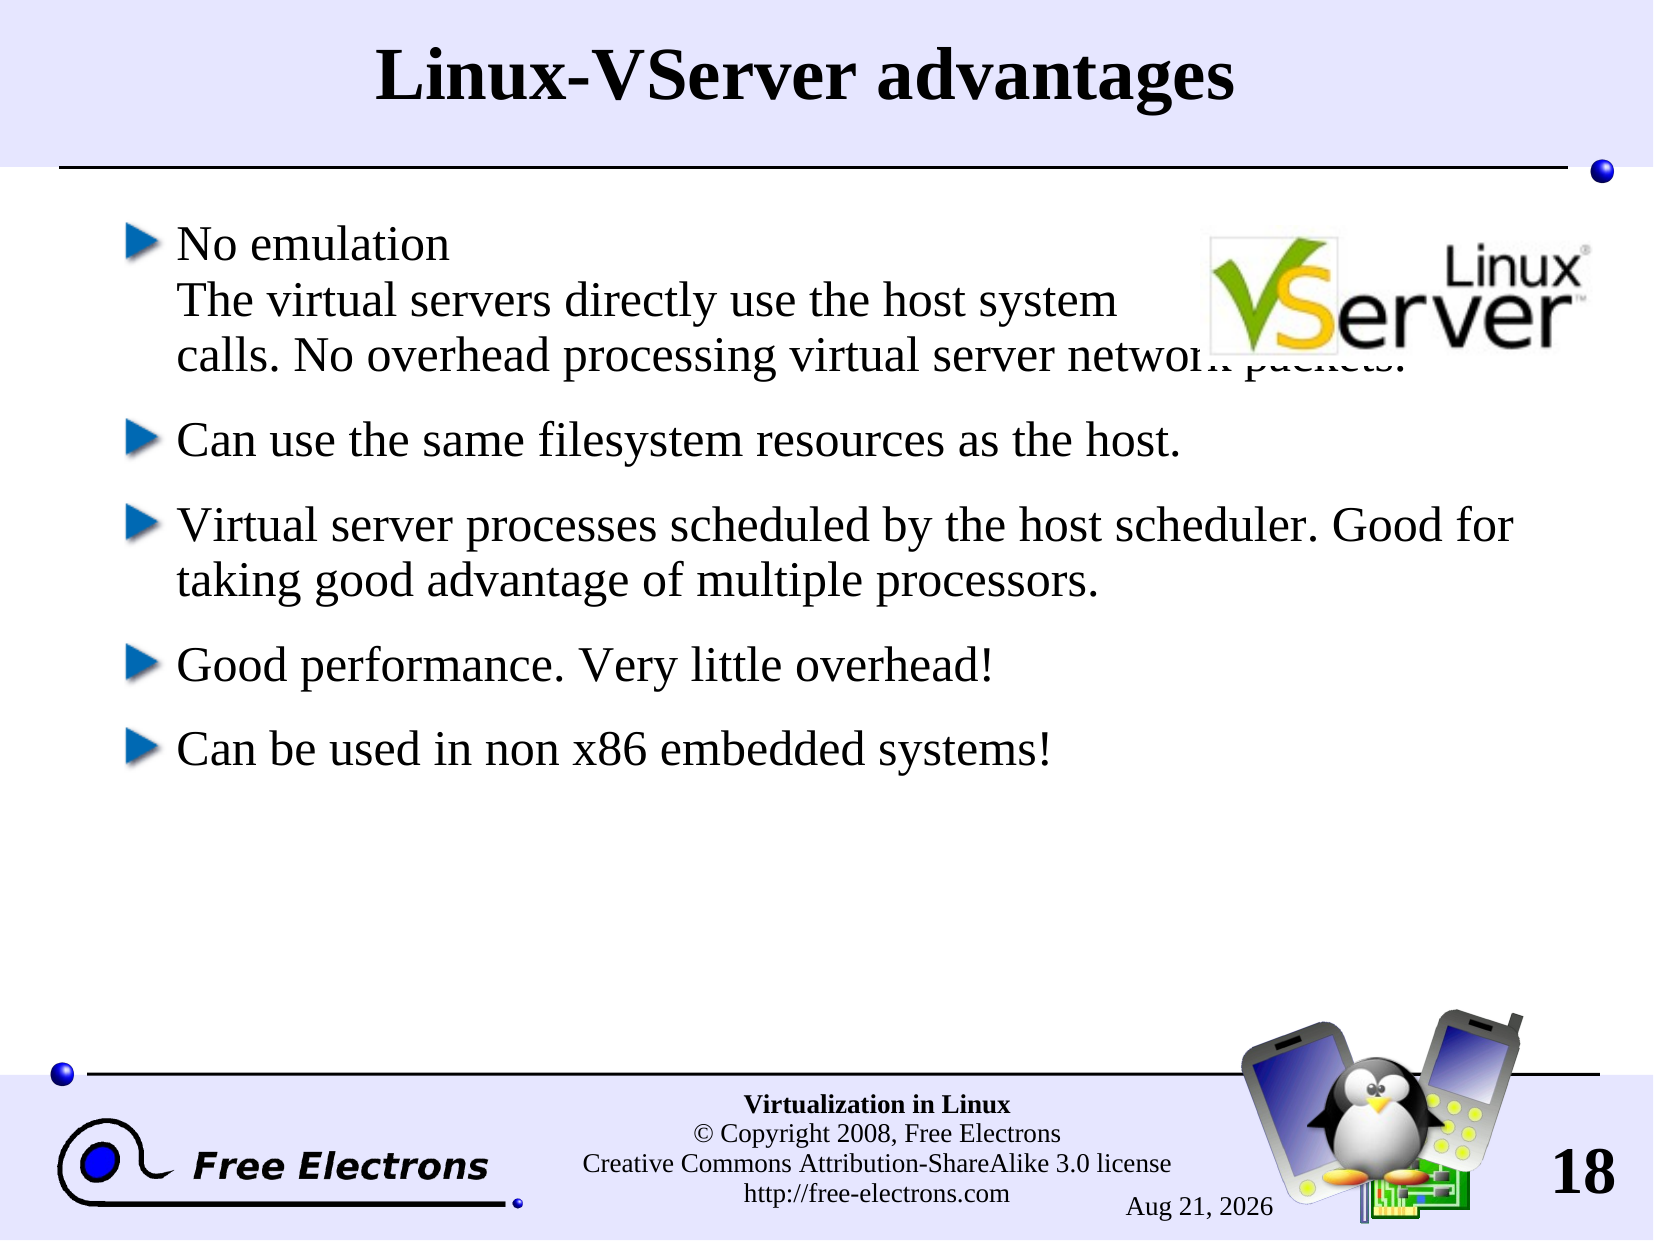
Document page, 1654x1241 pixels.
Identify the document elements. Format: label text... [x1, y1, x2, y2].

picture [50, 1107, 527, 1216]
picture [1200, 225, 1601, 367]
picture [1231, 1007, 1538, 1241]
title Linux-VServer advantages [60, 25, 1551, 124]
list No emulation The virtual servers directly use the host system calls. No overhead processing virtual server network packets. Can use the same filesystem resources as the host. Virtual server processes scheduled by the host scheduler. Good for taking good advantage of multiple processors. Good performance. Very little overhead! Can be used in non x86 embedded systems! [105, 216, 1518, 1066]
